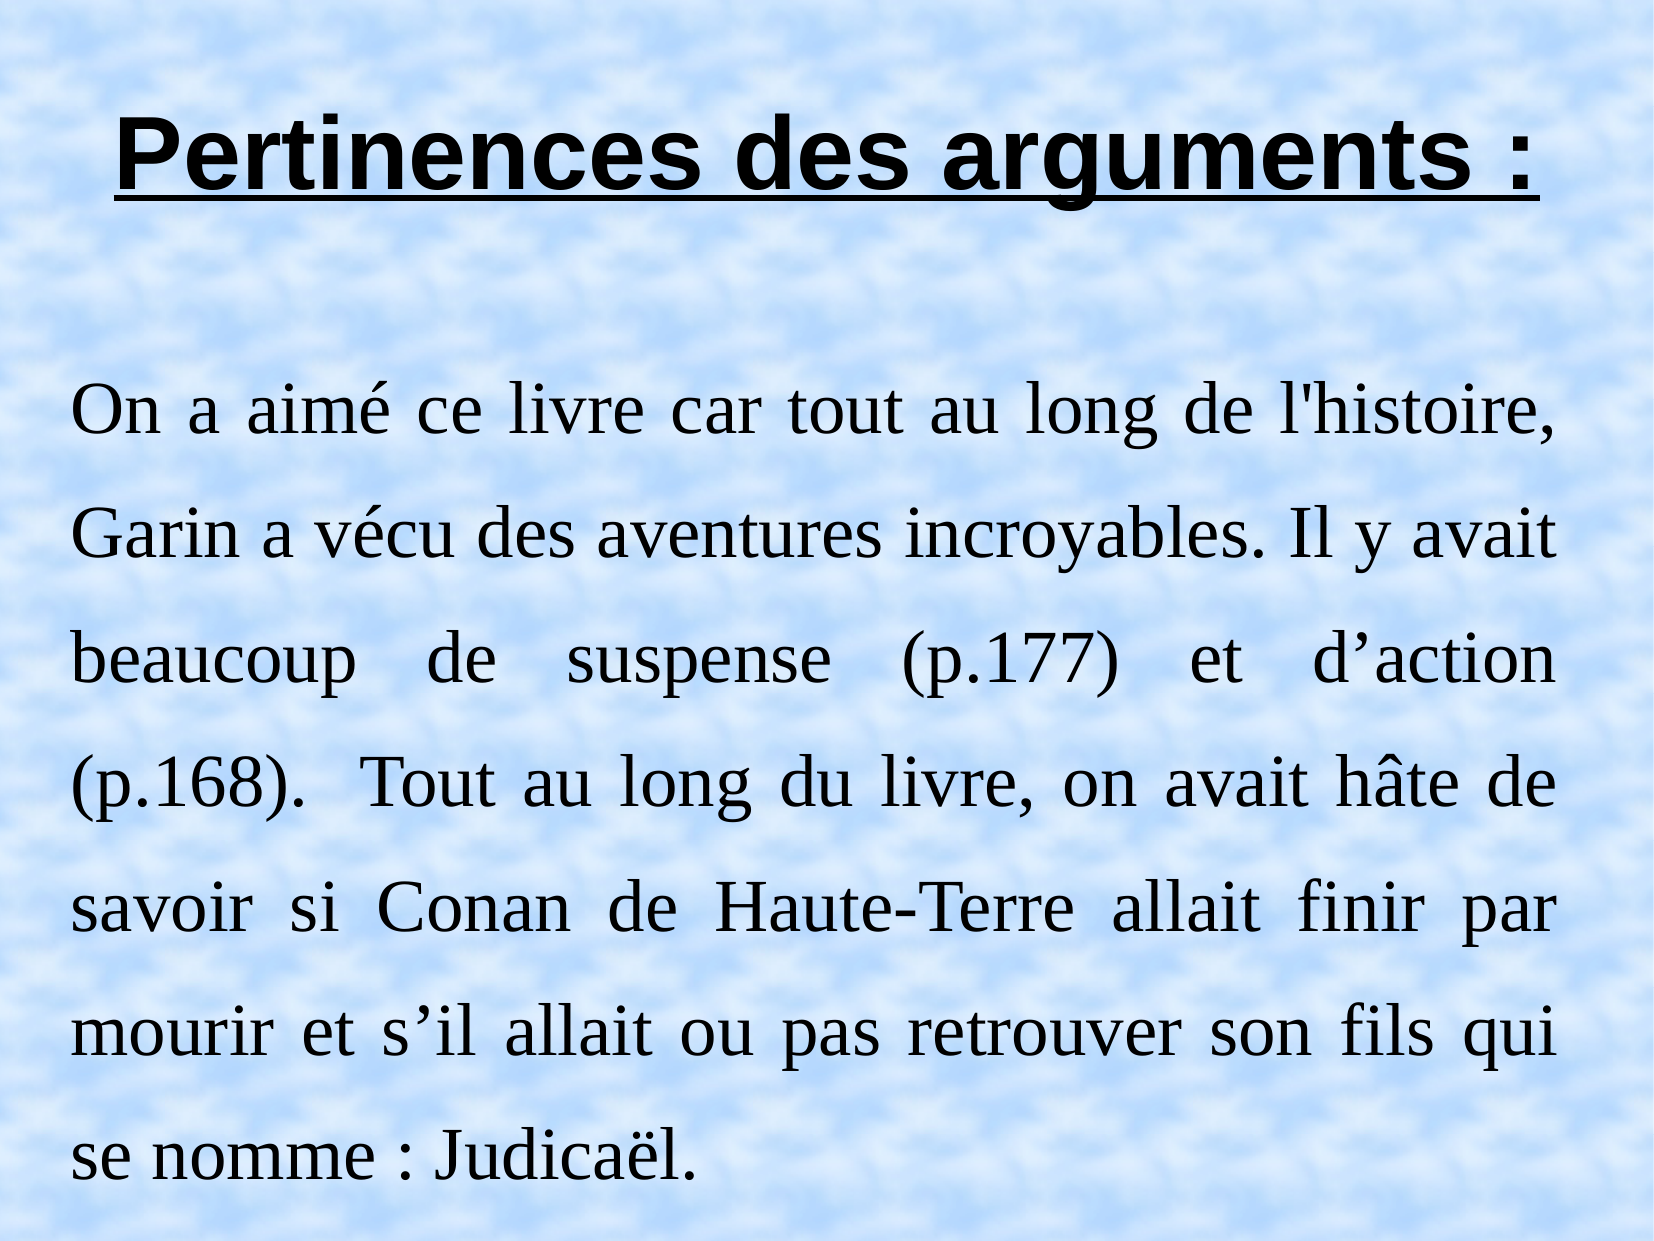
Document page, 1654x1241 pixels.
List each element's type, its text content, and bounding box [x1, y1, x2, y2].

title Pertinences des arguments : [82, 49, 1571, 257]
list On a aimé ce livre car tout au long de l'histoire, Garin a vécu des aventures incroyables. Il y avait beaucoup de suspense (p.177) et d’action (p.168). Tout au long du livre, on avait hâte de savoir si Conan de Haute-Terre allait finir par mourir et s’il allait ou pas retrouver son fils qui se nomme : Judicaël. [70, 212, 1559, 1197]
picture [0, 0, 1654, 1241]
